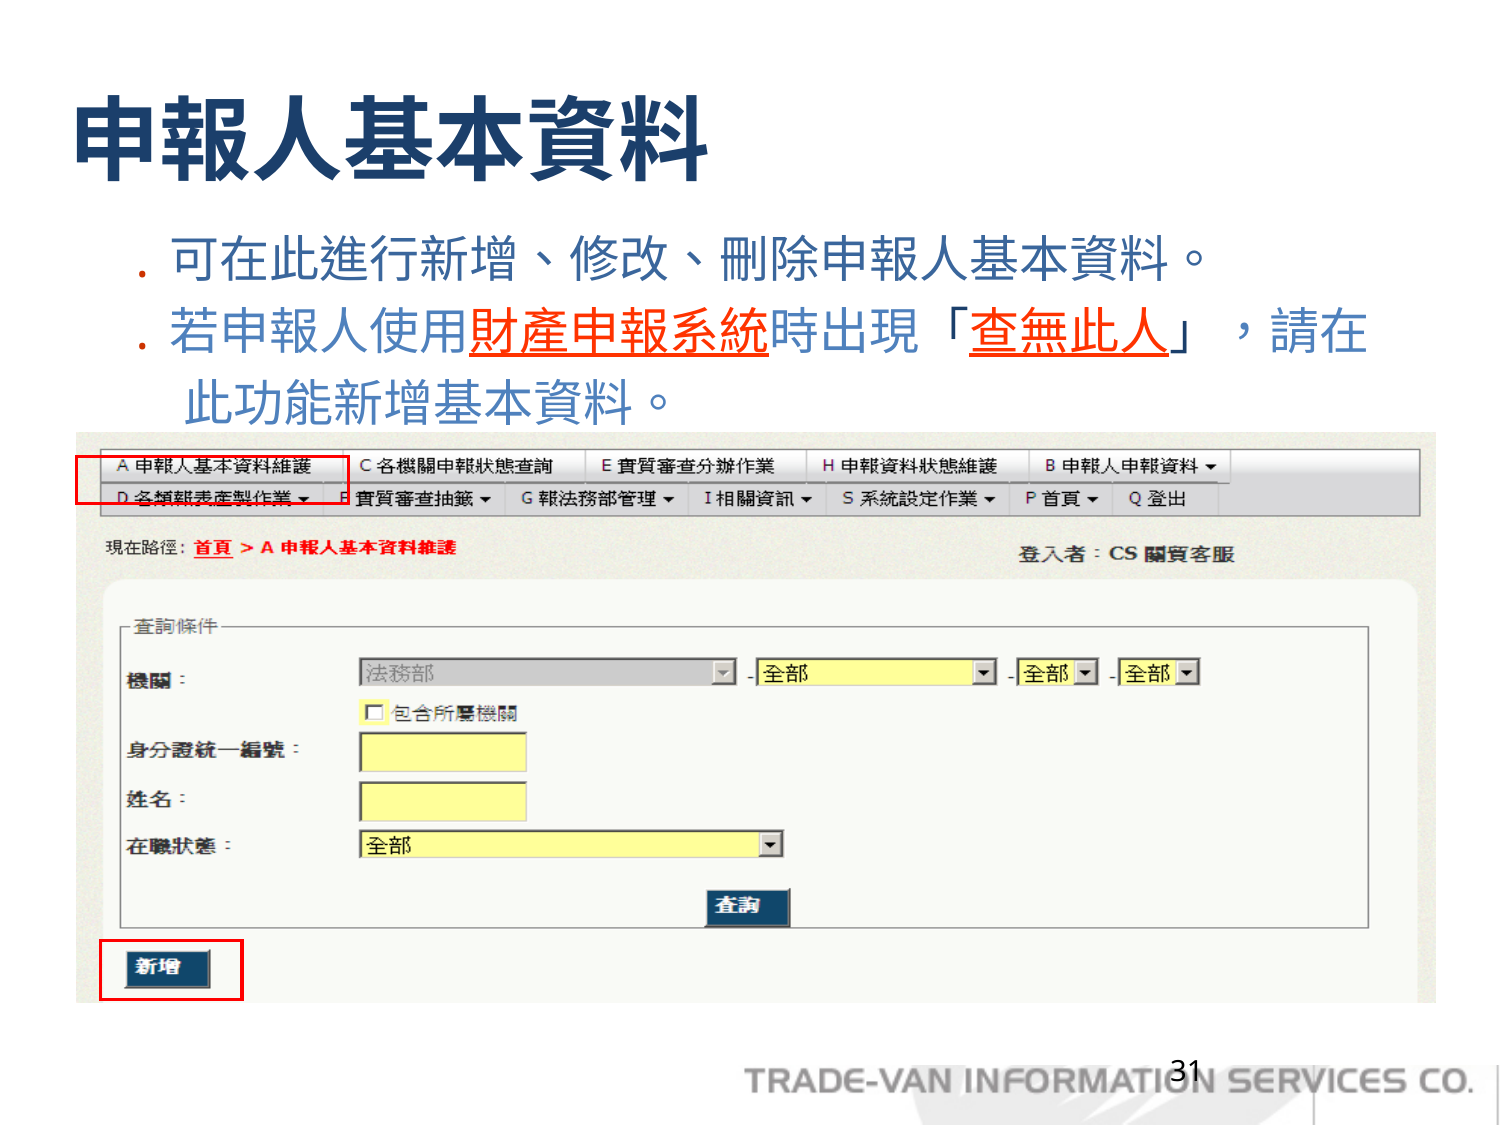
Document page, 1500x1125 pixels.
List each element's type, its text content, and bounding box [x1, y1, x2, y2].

text_box 申報人基本資料 [53, 43, 1403, 230]
text_box [0, 0, 1500, 1100]
picture [76, 432, 1436, 1003]
picture [78, 458, 347, 502]
text_box ․可在此進行新增、修改、刪除申報人基本資料。 ․若申報人使用財產申報系統時出現「查無此人」，請在此功能新增基本資料。 [112, 208, 1412, 444]
